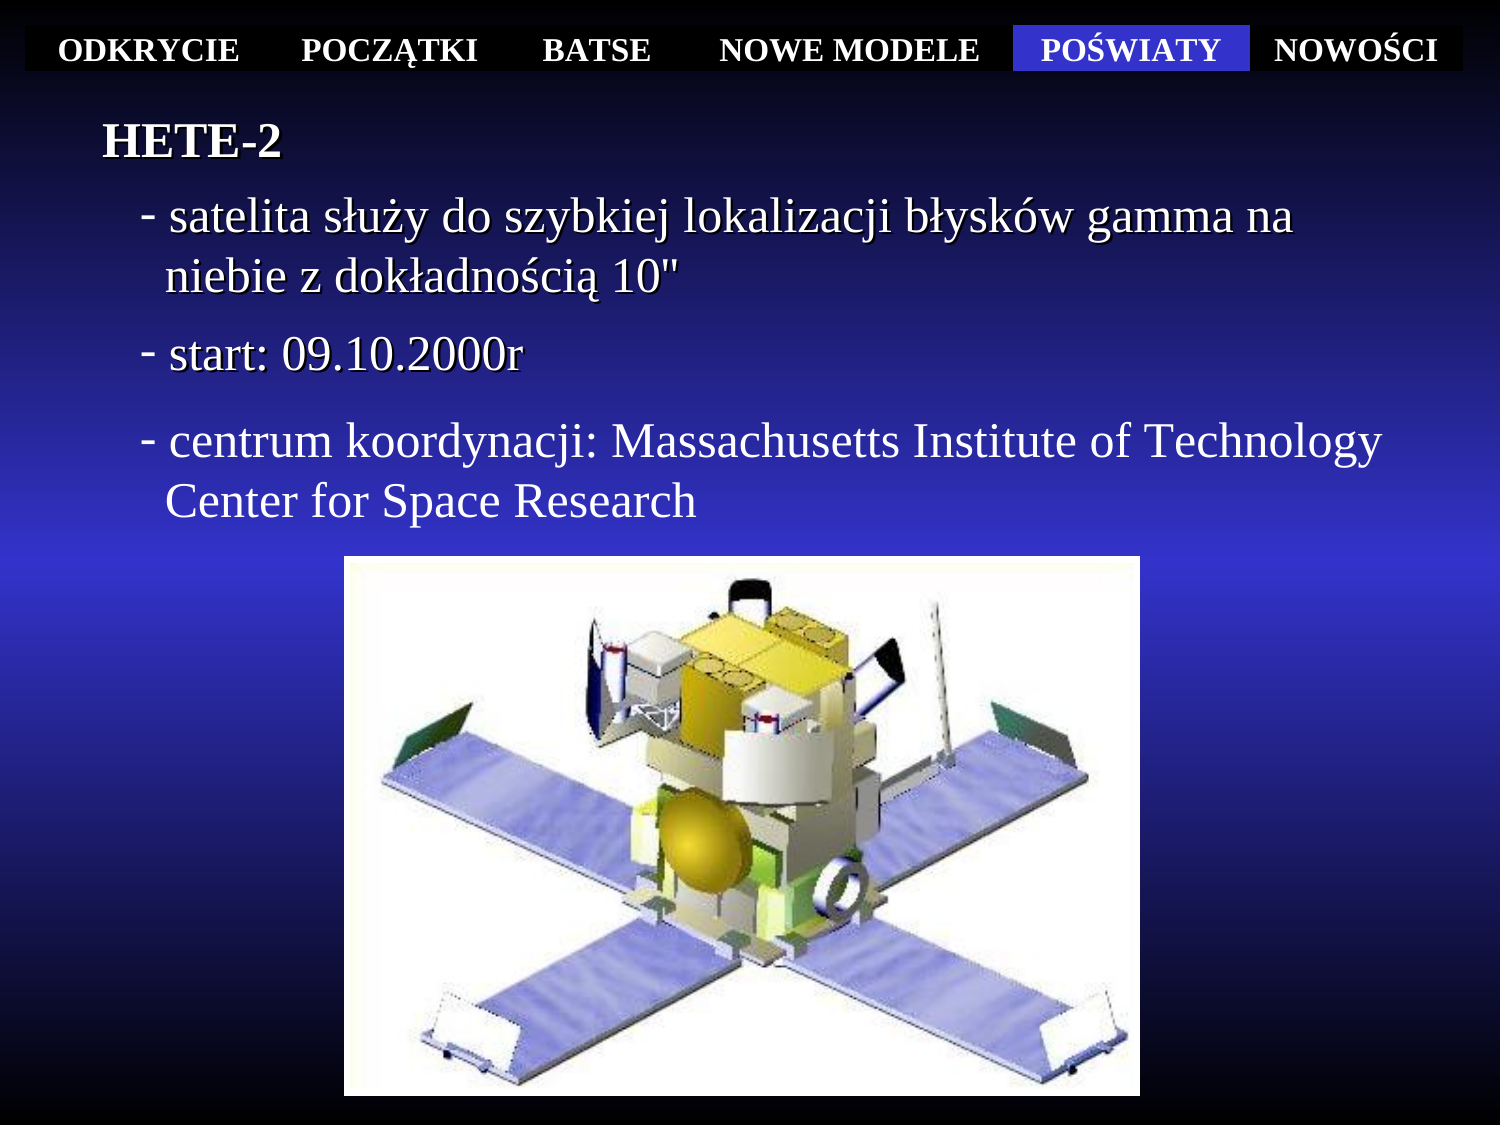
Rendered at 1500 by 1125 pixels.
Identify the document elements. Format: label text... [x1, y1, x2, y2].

picture [350, 562, 1134, 1090]
text_box HETE-2 [87, 99, 298, 176]
text_box centrum koordynacji: Massachusetts Institute of Technology Center for Space Research [125, 399, 1463, 536]
text_box start: 09.10.2000r [125, 312, 1463, 388]
table_header NOWE MODELE [688, 25, 1013, 71]
table_header BATSE [507, 25, 688, 71]
table_header POCZĄTKI [273, 25, 507, 71]
table_header ODKRYCIE [25, 25, 273, 71]
table_header NOWOŚCI [1250, 25, 1463, 71]
table_header POŚWIATY [1013, 25, 1250, 71]
text_box satelita służy do szybkiej lokalizacji błysków gamma na niebie z dokładnością 10'' [125, 174, 1463, 311]
